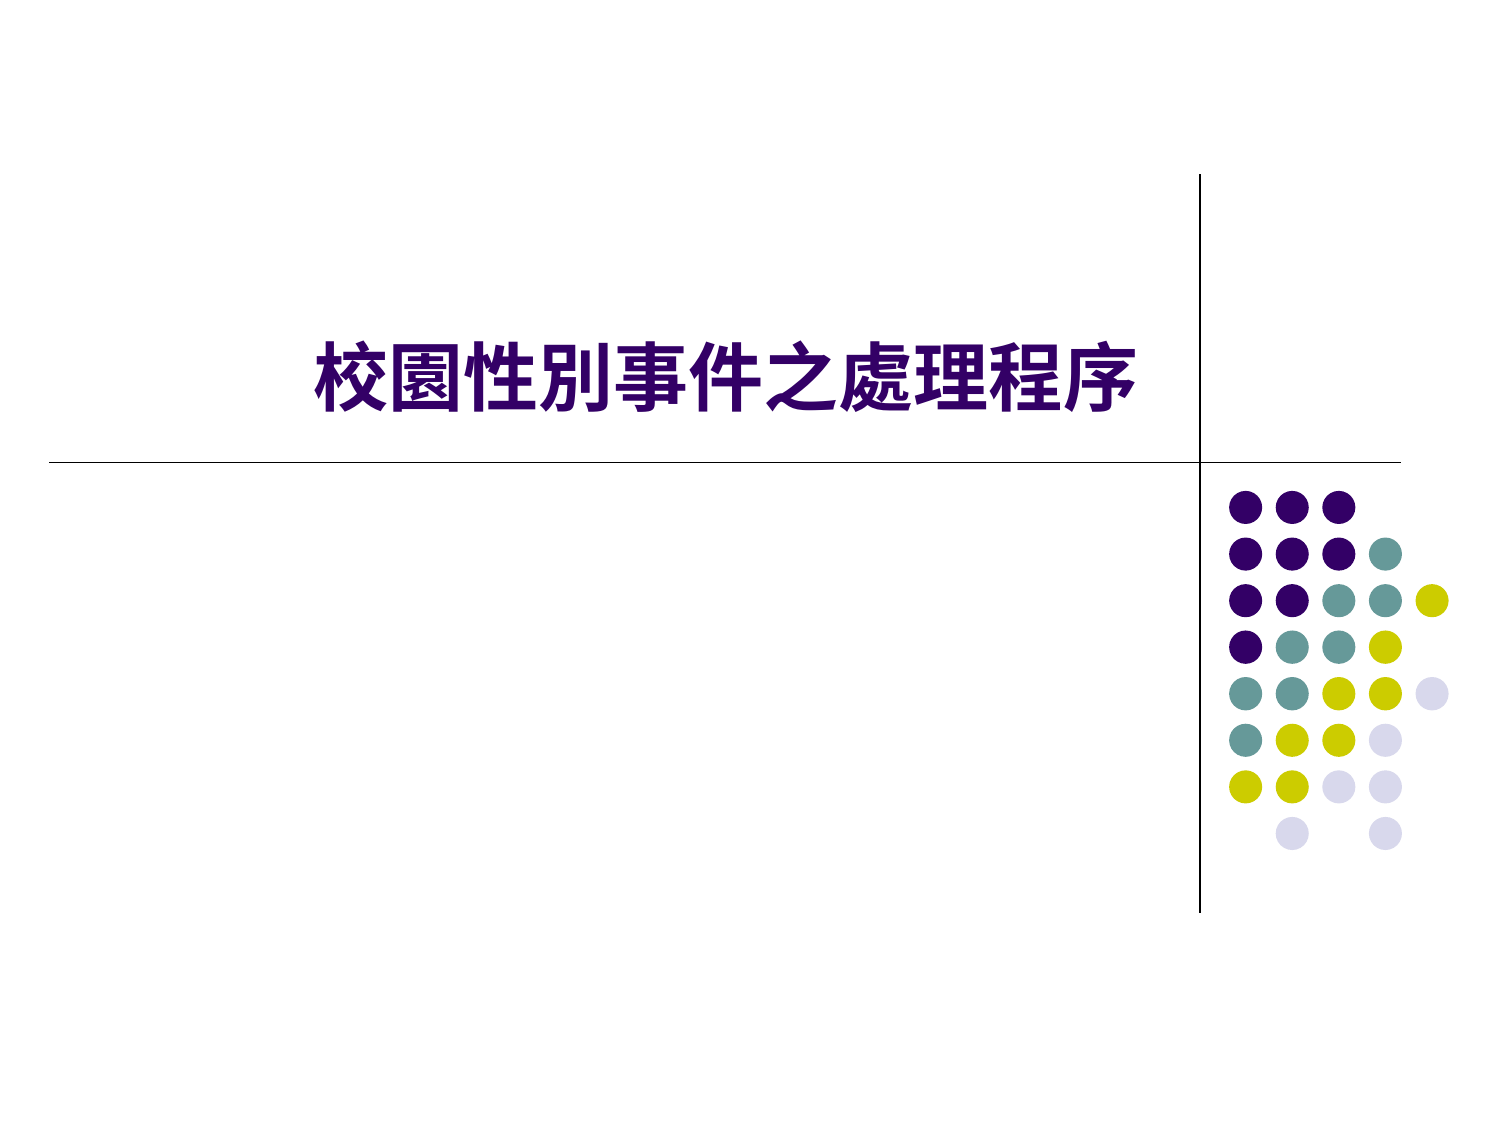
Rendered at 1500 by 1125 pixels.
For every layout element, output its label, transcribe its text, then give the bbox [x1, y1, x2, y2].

title 校園性別事件之處理程序 [41, 78, 1154, 429]
